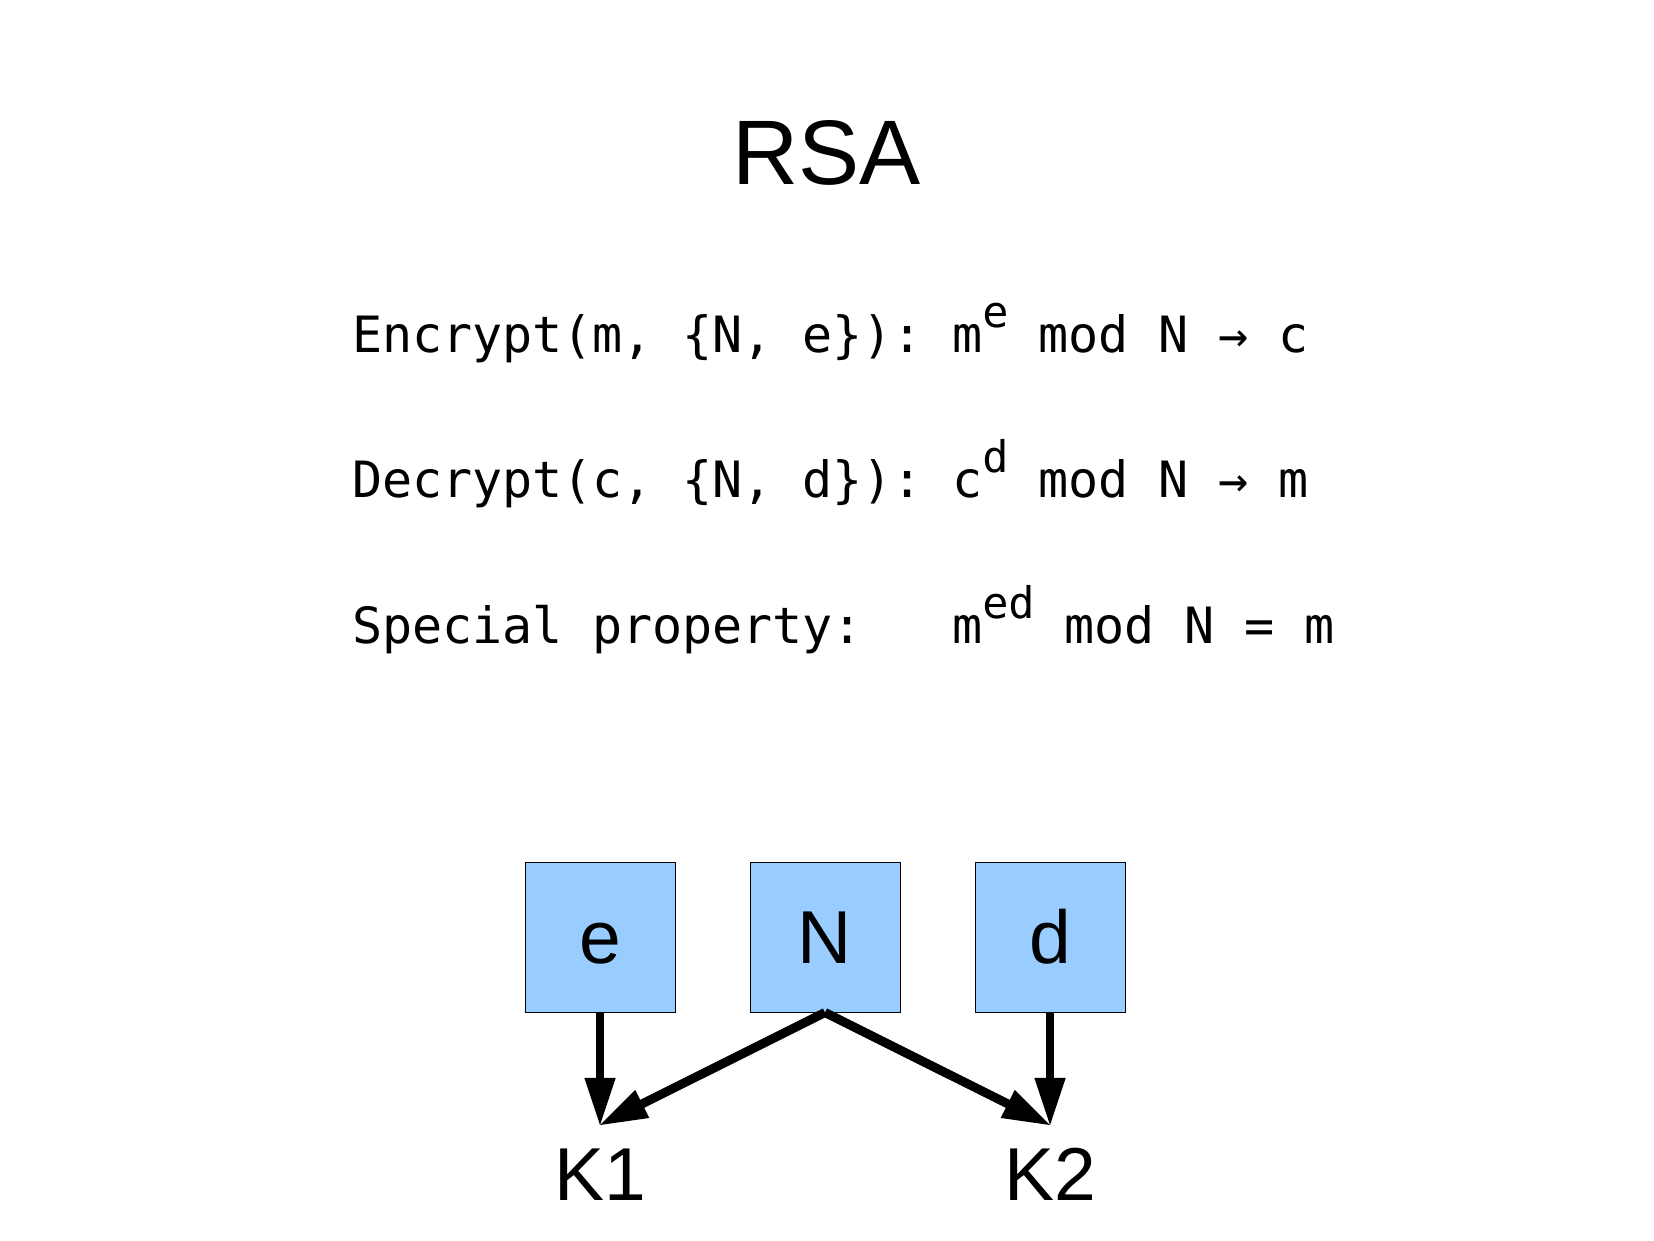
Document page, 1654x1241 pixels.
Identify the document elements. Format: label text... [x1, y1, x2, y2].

text_box K2 [975, 1125, 1126, 1224]
text_box K1 [525, 1125, 676, 1224]
text_box N [750, 862, 901, 1013]
text_box e [525, 862, 676, 1013]
title RSA [82, 56, 1571, 250]
text_box d [975, 862, 1126, 1013]
text_box Encrypt(m, {N, e}): me mod N → c Decrypt(c, {N, d}): cd mod N → m Special property: med mod N = m [337, 275, 1388, 676]
